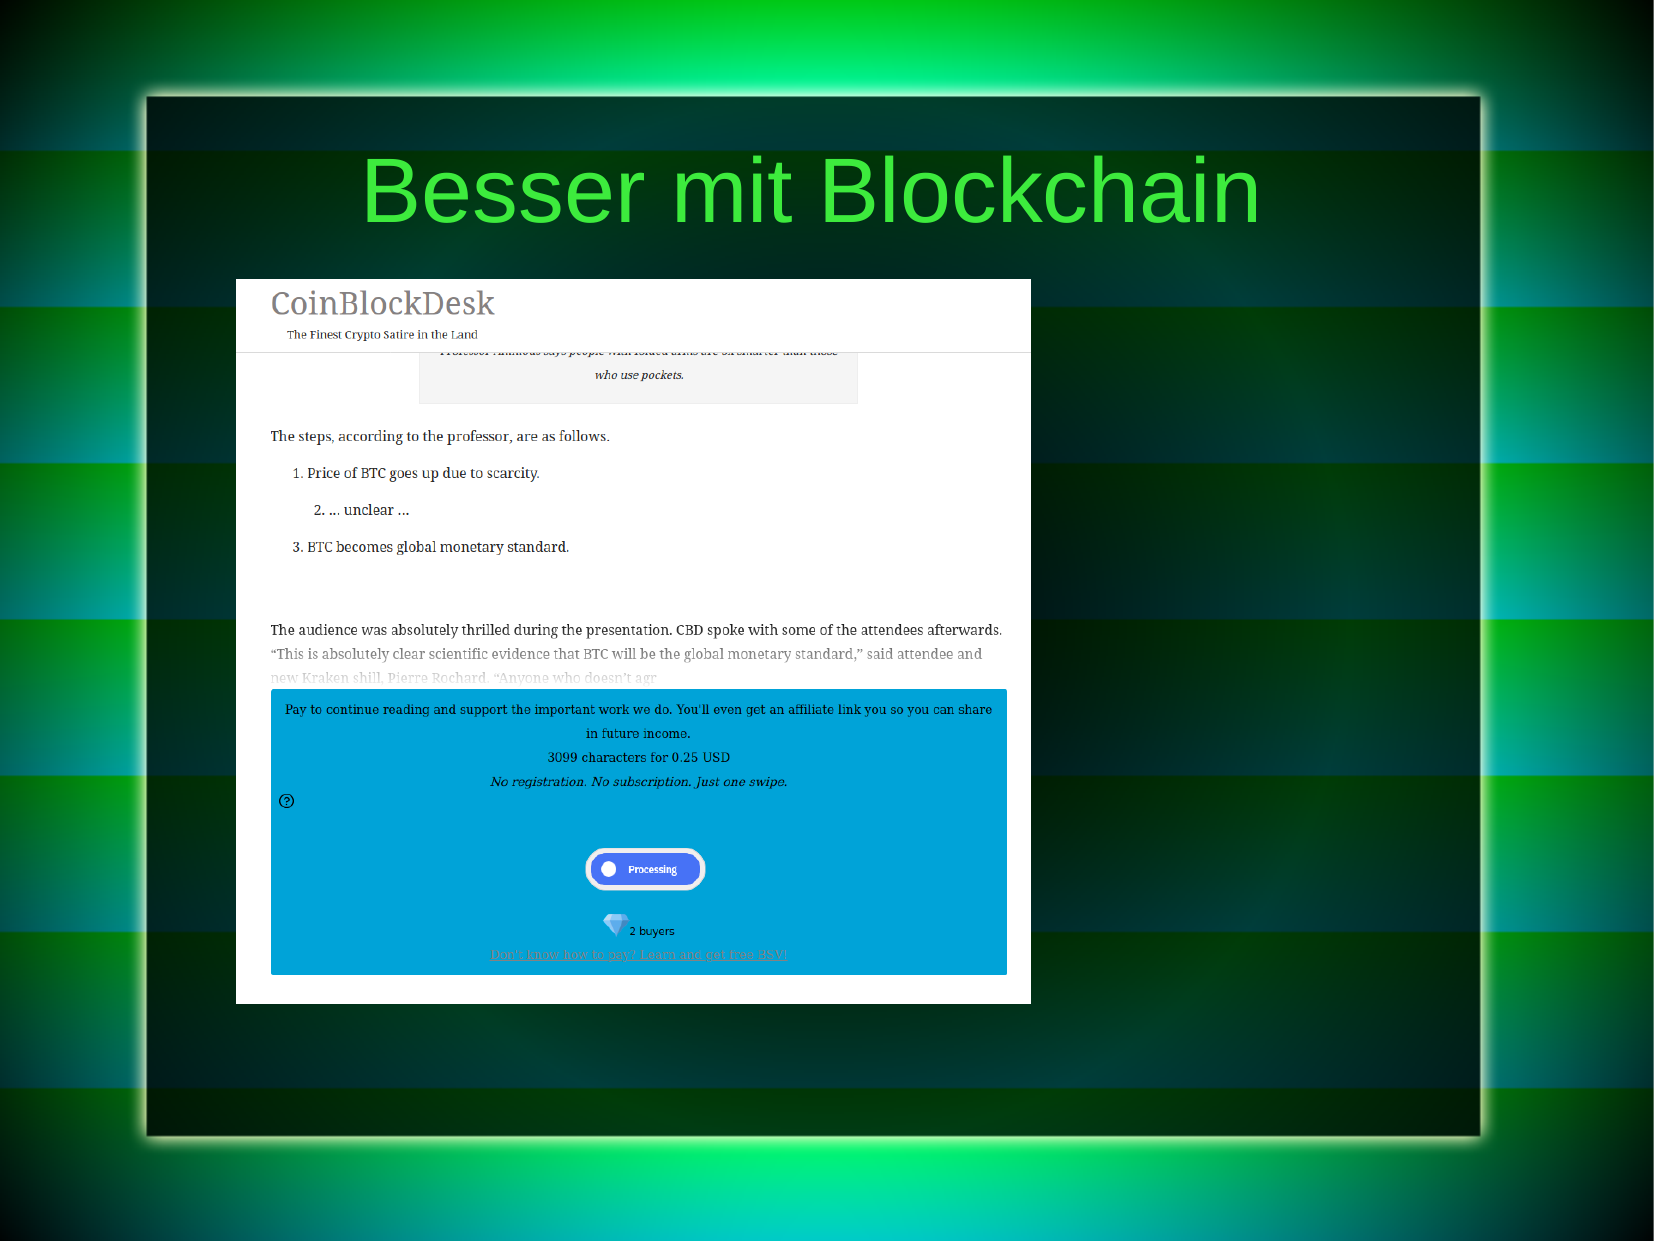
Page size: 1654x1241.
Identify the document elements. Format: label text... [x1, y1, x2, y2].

title Besser mit Blockchain [147, 94, 1477, 287]
picture [0, 0, 1654, 1241]
